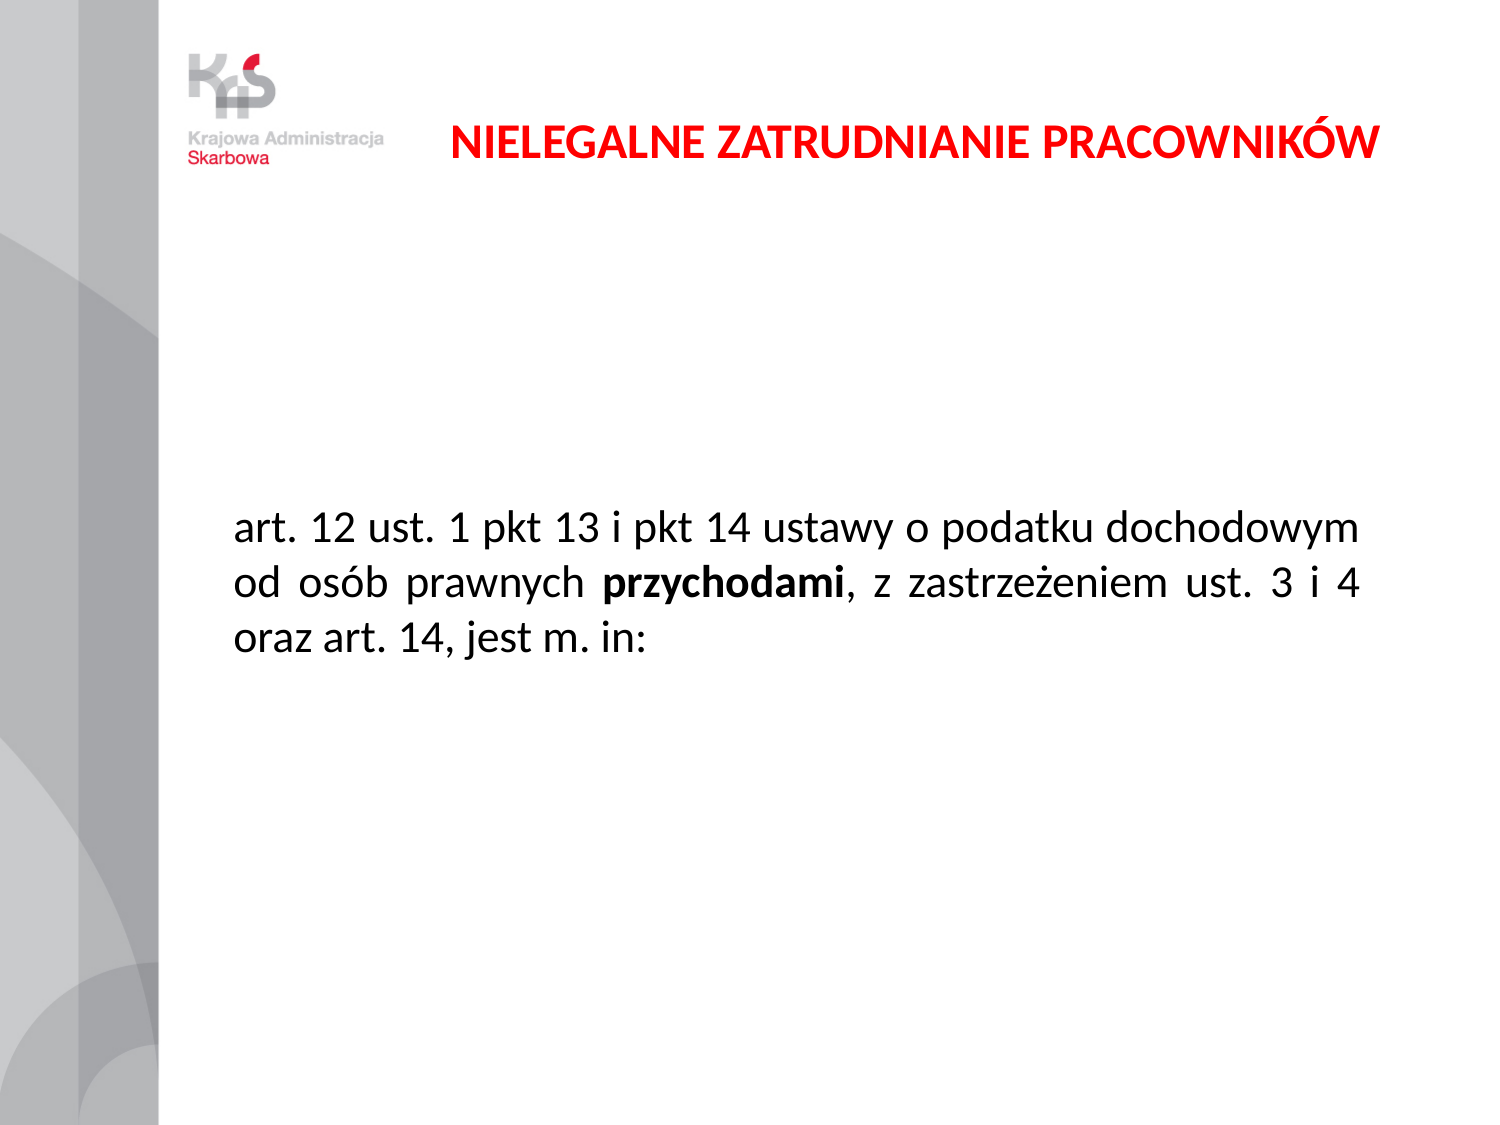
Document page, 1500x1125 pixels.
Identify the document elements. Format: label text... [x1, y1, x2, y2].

list [111, 293, 1462, 1125]
picture [0, 0, 1500, 1125]
text_box art. 12 ust. 1 pkt 13 i pkt 14 ustawy o podatku dochodowym od osób prawnych przychodami, z zastrzeżeniem ust. 3 i 4 oraz art. 14, jest m. in: [218, 489, 1376, 670]
title NIELEGALNE ZATRUDNIANIE PRACOWNIKÓW [406, 45, 1425, 233]
